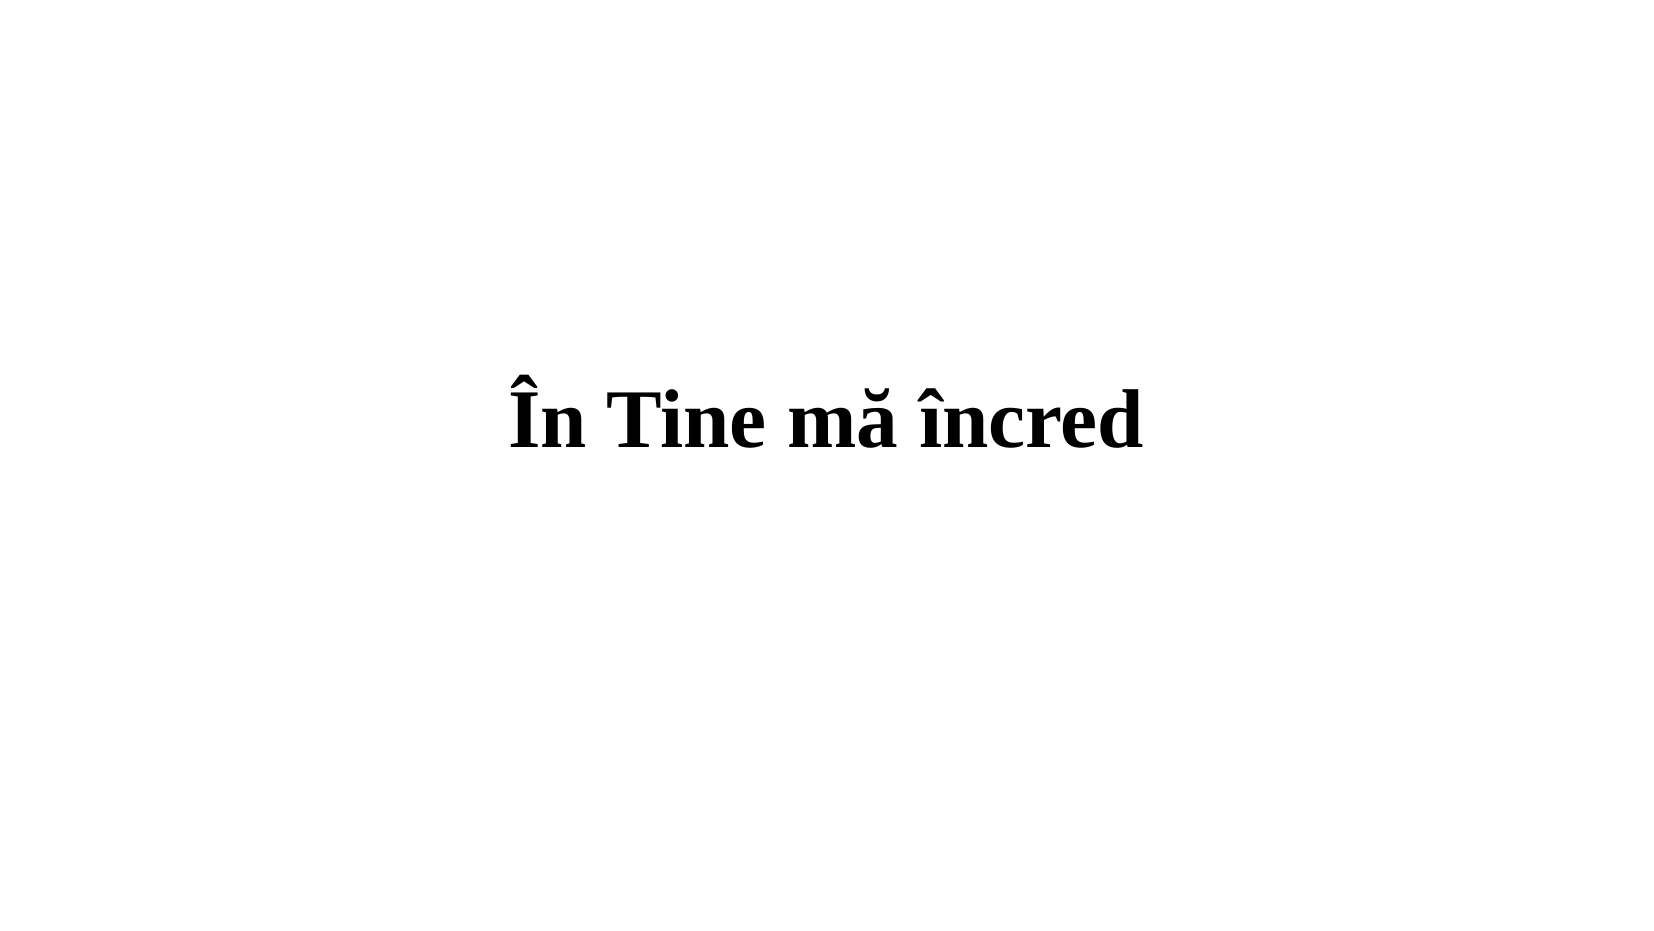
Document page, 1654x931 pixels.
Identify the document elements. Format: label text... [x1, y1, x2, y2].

subtitle În Tine mă încred [300, 175, 1354, 663]
